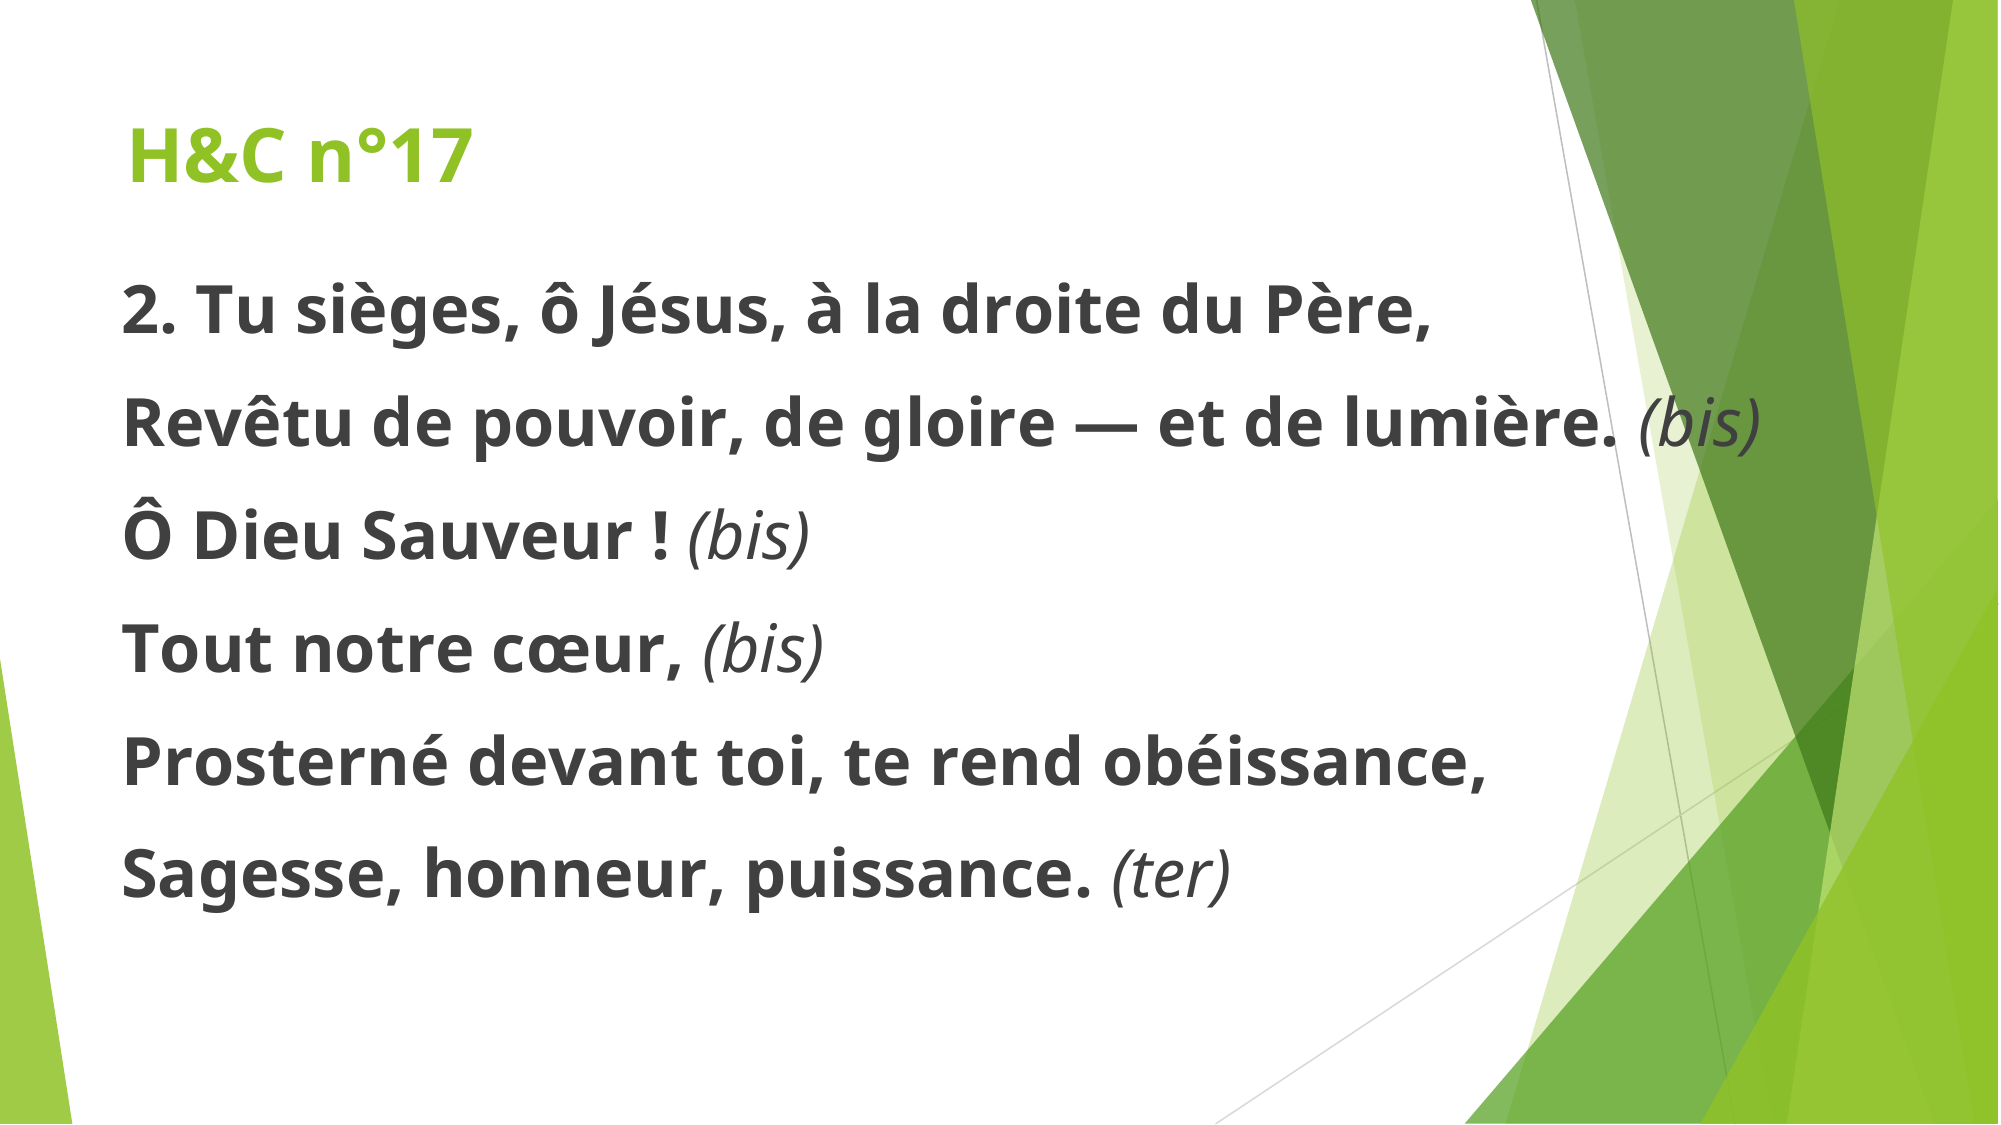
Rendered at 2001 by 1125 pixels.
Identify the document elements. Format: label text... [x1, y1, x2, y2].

text_box 2. Tu sièges, ô Jésus, à la droite du Père, Revêtu de pouvoir, de gloire — et de lumière. (bis) Ô Dieu Sauveur ! (bis) Tout notre cœur, (bis) Prosterné devant toi, te rend obéissance, Sagesse, honneur, puissance. (ter) [106, 247, 1961, 886]
text_box H&C n°17 [111, 99, 1522, 213]
